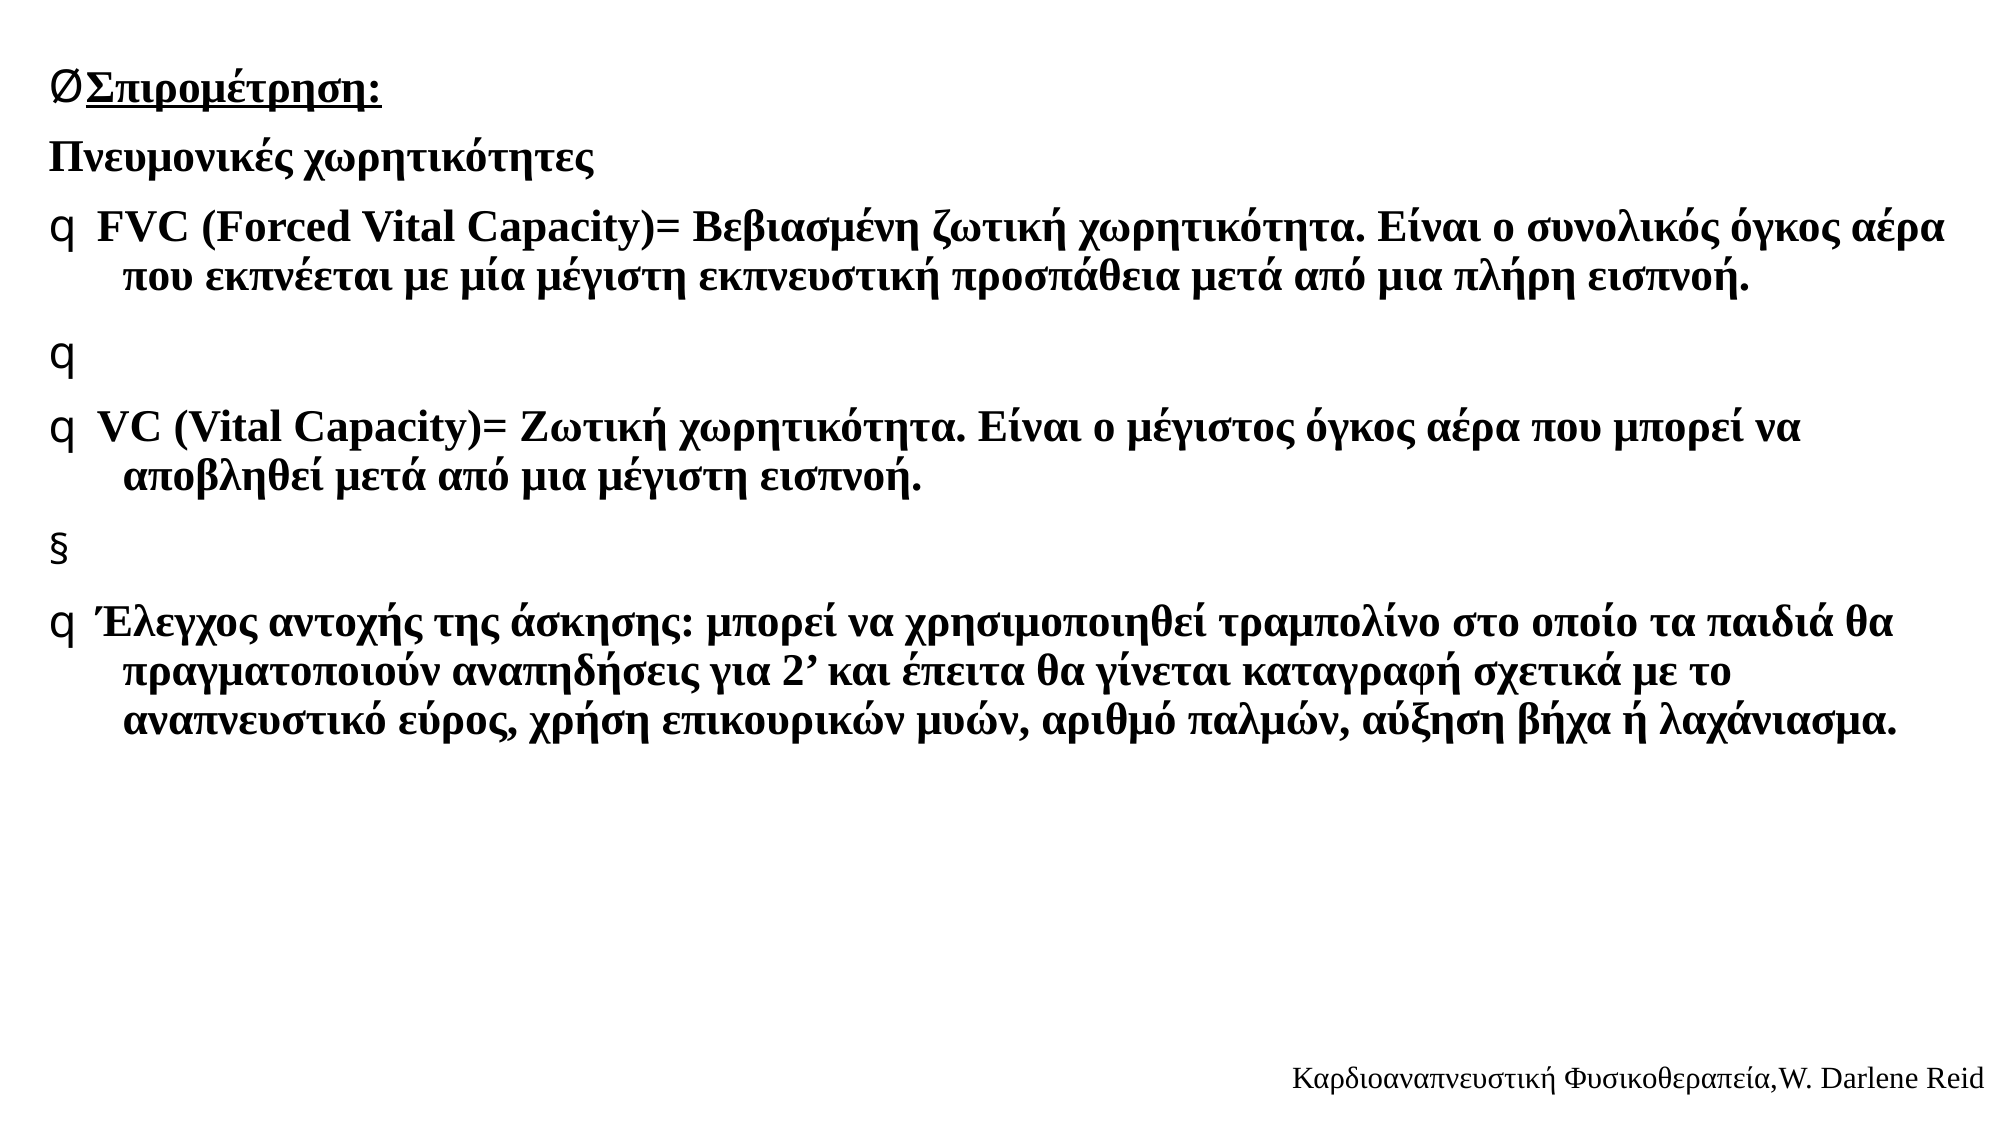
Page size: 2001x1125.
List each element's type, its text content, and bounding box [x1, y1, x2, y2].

list Σπιρομέτρηση: Πνευμονικές χωρητικότητες FVC (Forced Vital Capacity)= Βεβιασμένη ζωτική χωρητικότητα. Είναι ο συνολικός όγκος αέρα που εκπνέεται με μία μέγιστη εκπνευστική προσπάθεια μετά από μια πλήρη εισπνοή. VC (Vital Capacity)= Ζωτική χωρητικότητα. Είναι ο μέγιστος όγκος αέρα που μπορεί να αποβληθεί μετά από μια μέγιστη εισπνοή. Έλεγχος αντοχής της άσκησης: μπορεί να χρησιμοποιηθεί τραμπολίνο στο οποίο τα παιδιά θα πραγματοποιούν αναπηδήσεις για 2’ και έπειτα θα γίνεται καταγραφή σχετικά με το αναπνευστικό εύρος, χρήση επικουρικών μυών, αριθμό παλμών, αύξηση βήχα ή λαχάνιασμα. Καρδιοαναπνευστική Φυσικοθεραπεία,W. Darlene Reid [33, 55, 2000, 1104]
